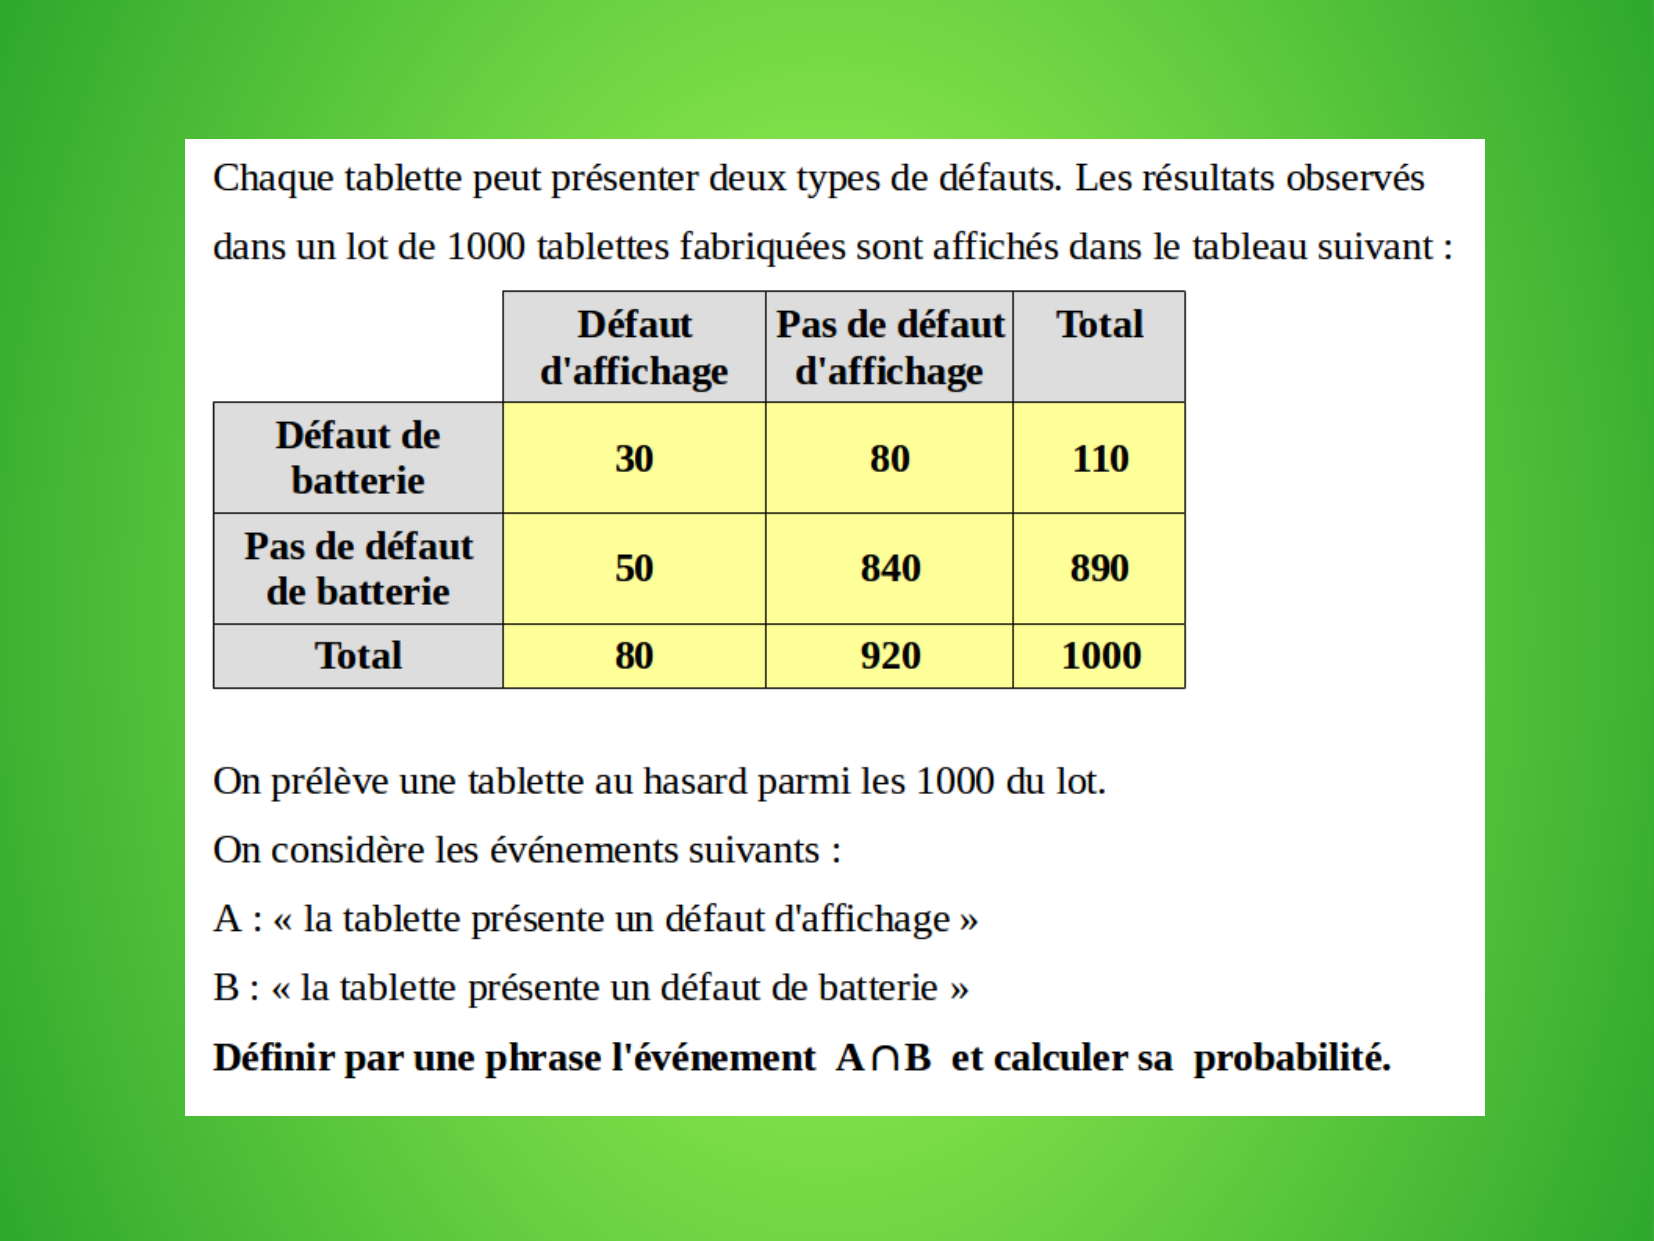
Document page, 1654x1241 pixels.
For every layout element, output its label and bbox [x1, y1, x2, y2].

picture [185, 139, 1485, 1116]
